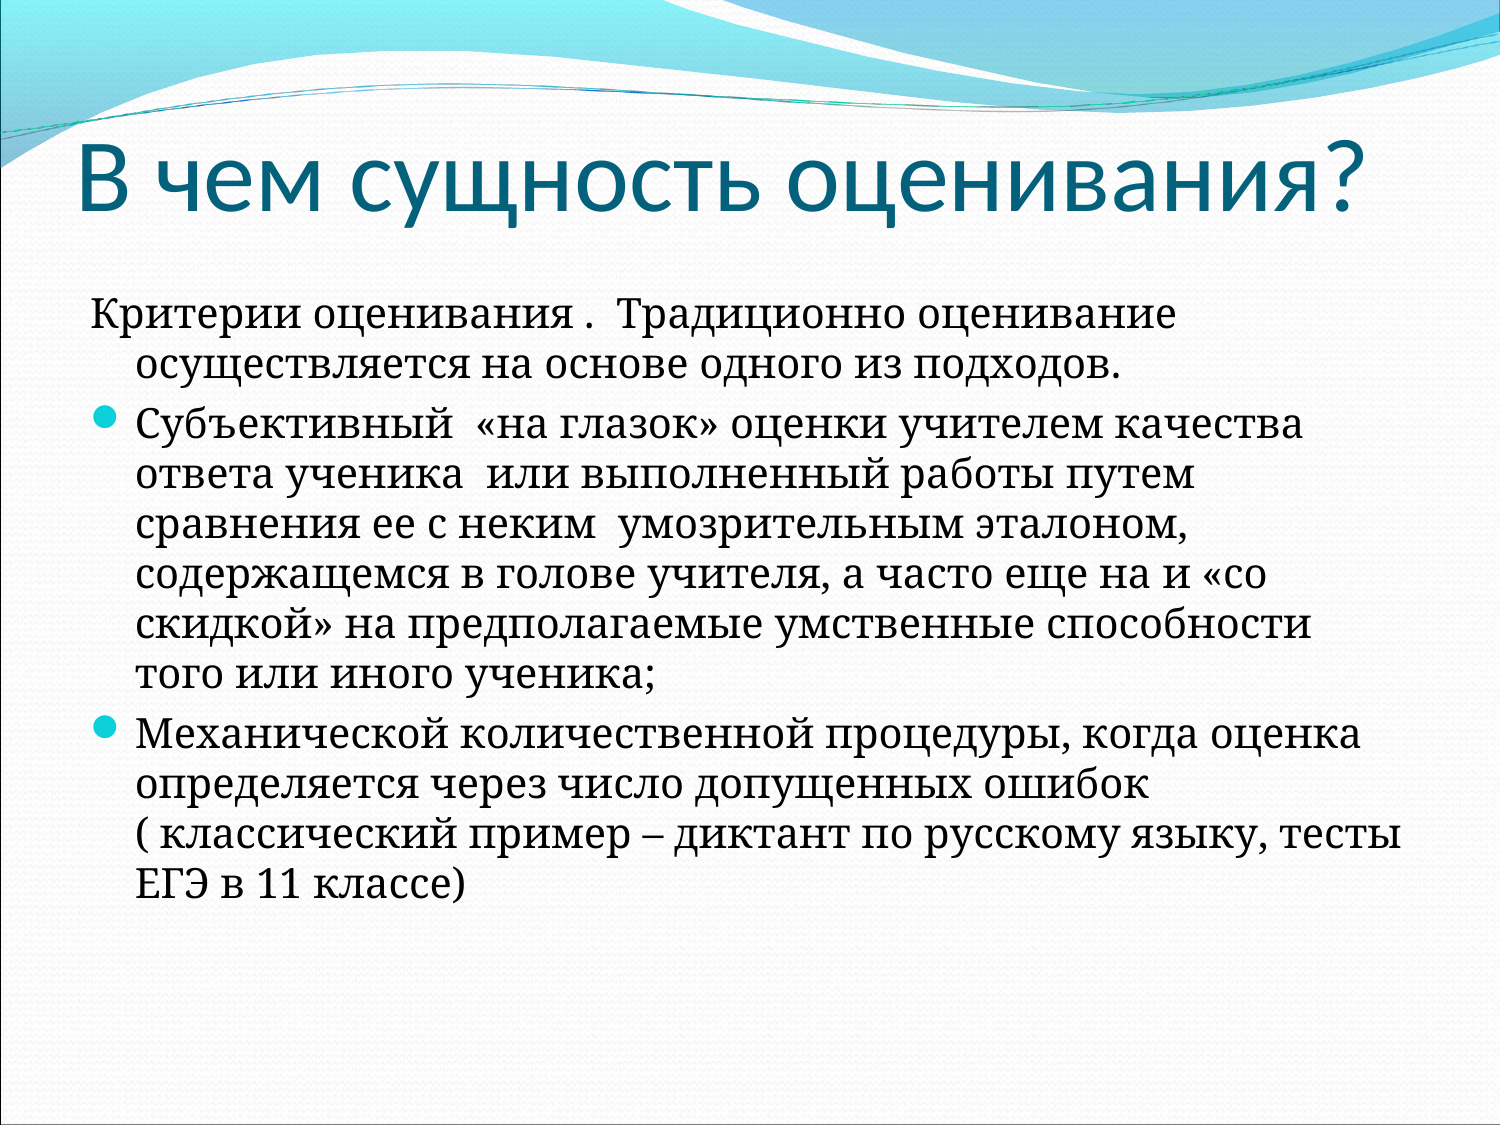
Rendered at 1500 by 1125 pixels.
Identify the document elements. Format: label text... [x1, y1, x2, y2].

title В чем сущность оценивания? [75, 54, 1426, 232]
list Критерии оценивания . Традиционно оценивание осуществляется на основе одного из подходов. Субъективный «на глазок» оценки учителем качества ответа ученика или выполненный работы путем сравнения ее с неким умозрительным эталоном, содержащемся в голове учителя, а часто еще на и «со скидкой» на предполагаемые умственные способности того или иного ученика; Механической количественной процедуры, когда оценка определяется через число допущенных ошибок ( классический пример – диктант по русскому языку, тесты ЕГЭ в 11 классе) [75, 278, 1426, 1038]
picture [0, 0, 1500, 1125]
